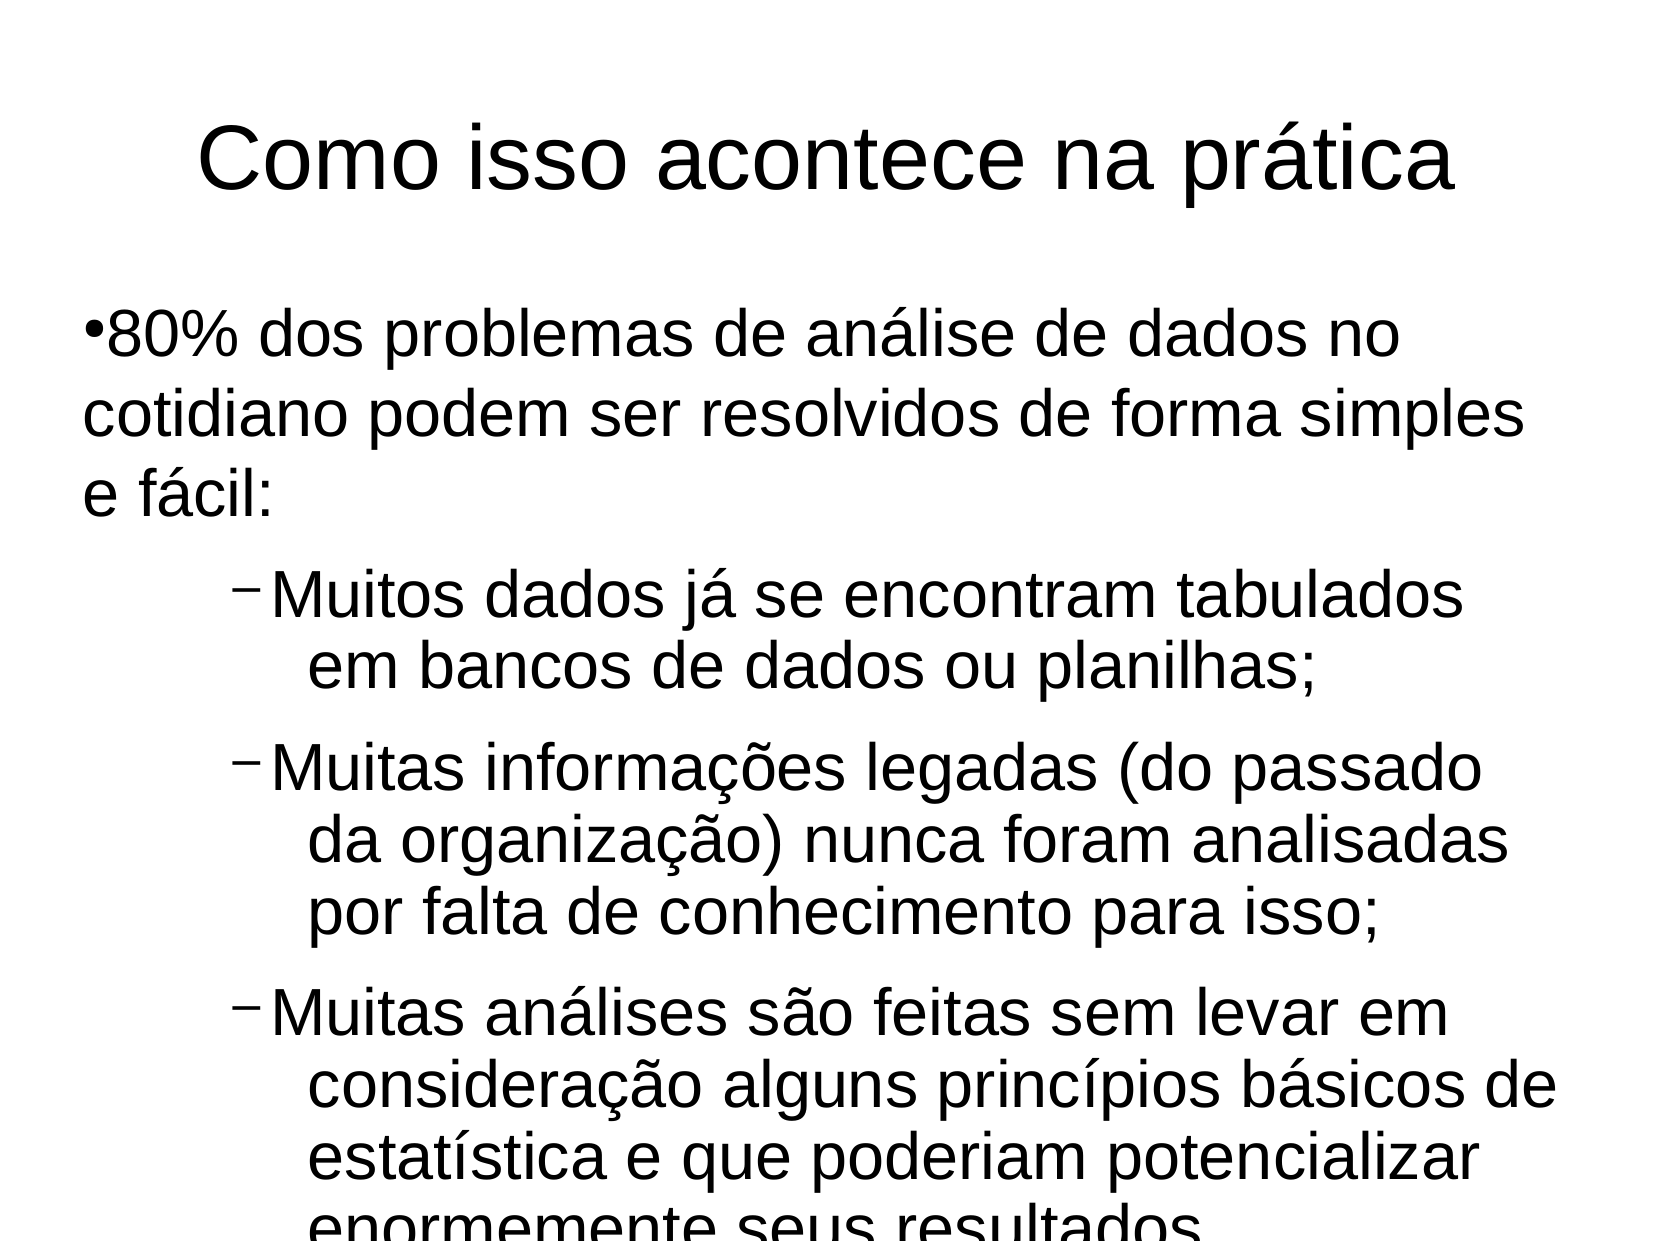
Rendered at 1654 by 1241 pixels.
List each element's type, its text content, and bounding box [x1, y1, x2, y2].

title Como isso acontece na prática [82, 49, 1571, 257]
list 80% dos problemas de análise de dados no cotidiano podem ser resolvidos de forma simples e fácil: Muitos dados já se encontram tabulados em bancos de dados ou planilhas; Muitas informações legadas (do passado da organização) nunca foram analisadas por falta de conhecimento para isso; Muitas análises são feitas sem levar em consideração alguns princípios básicos de estatística e que poderiam potencializar enormemente seus resultados. [82, 290, 1571, 1010]
